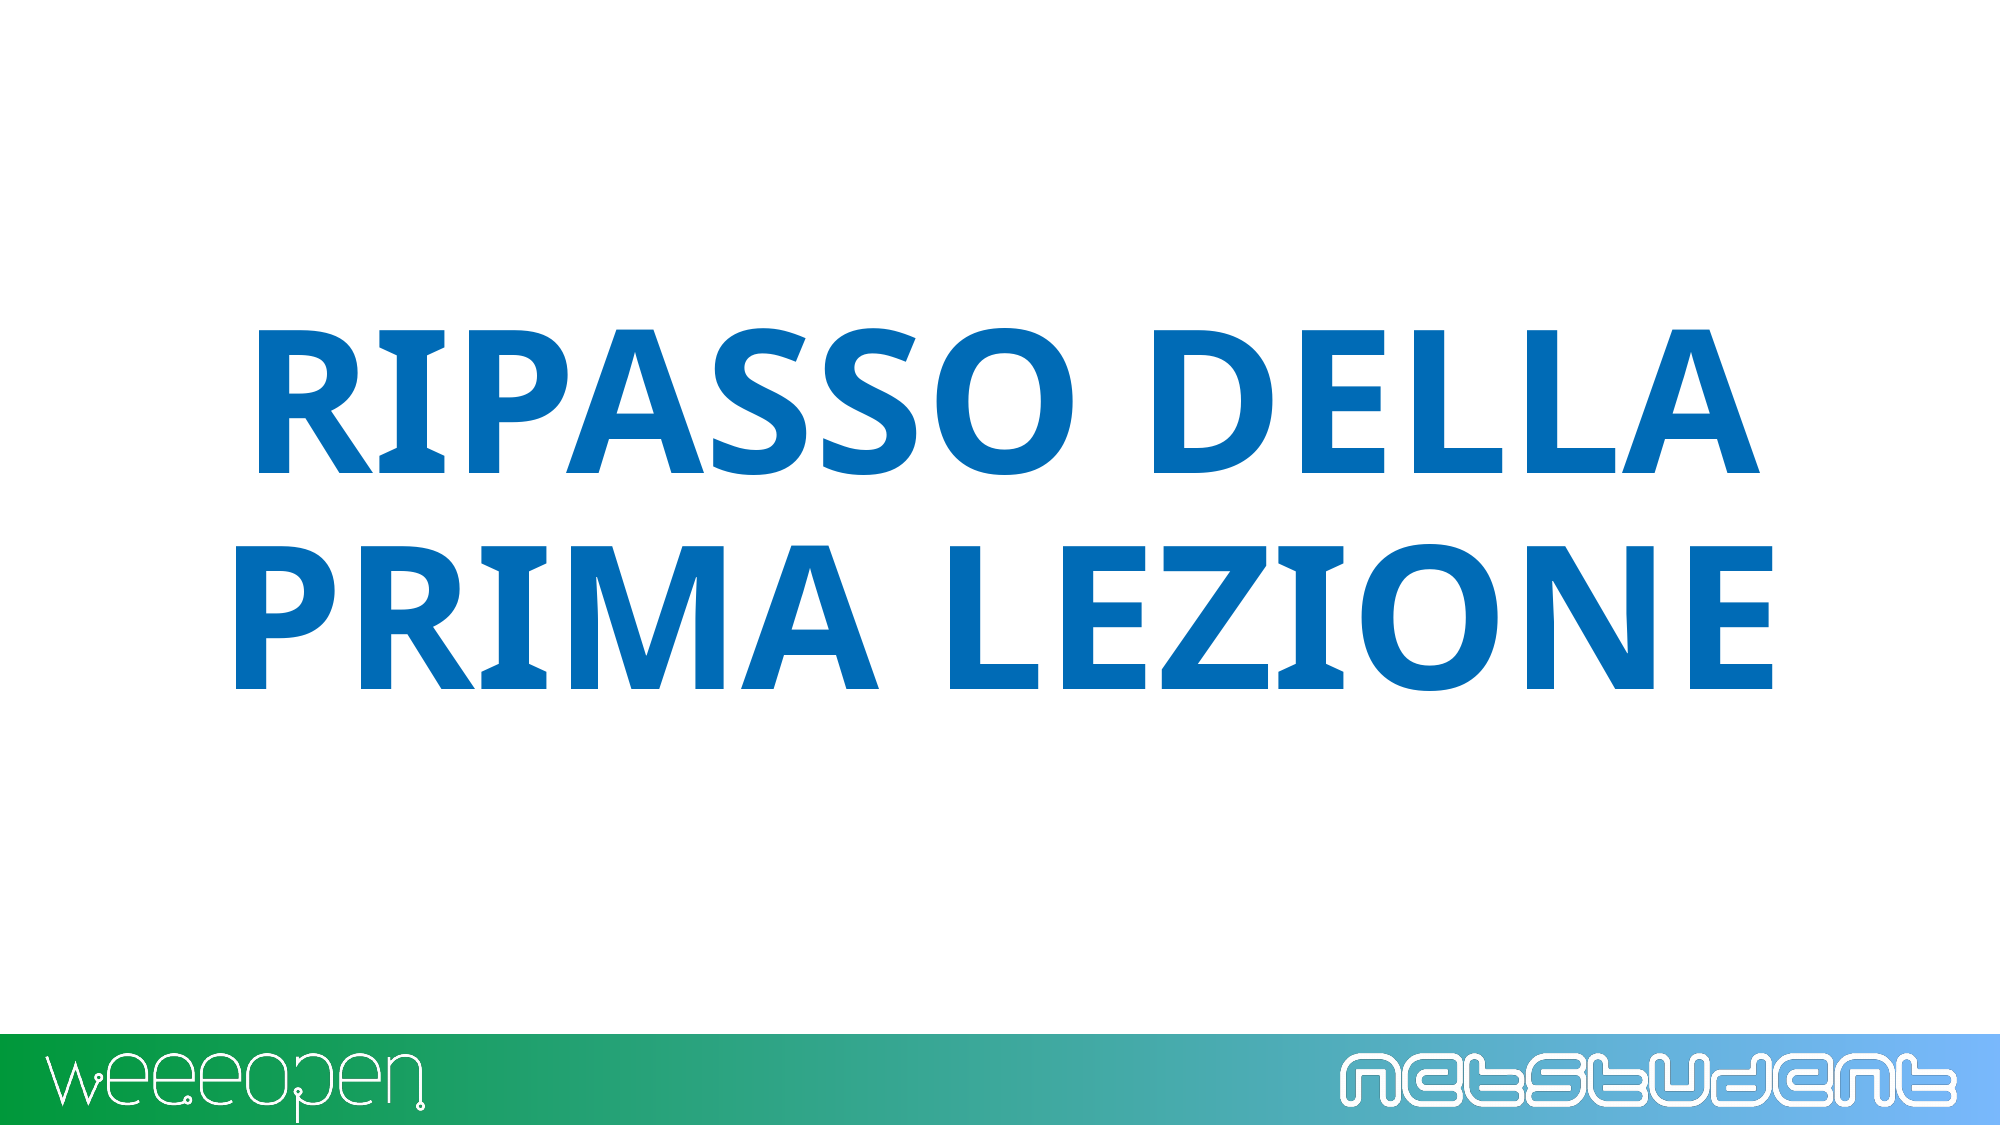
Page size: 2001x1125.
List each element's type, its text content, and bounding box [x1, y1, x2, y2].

picture [45, 1053, 425, 1123]
picture [1340, 1053, 1957, 1107]
title RIPASSO DELLA PRIMA LEZIONE [43, 0, 1959, 1034]
